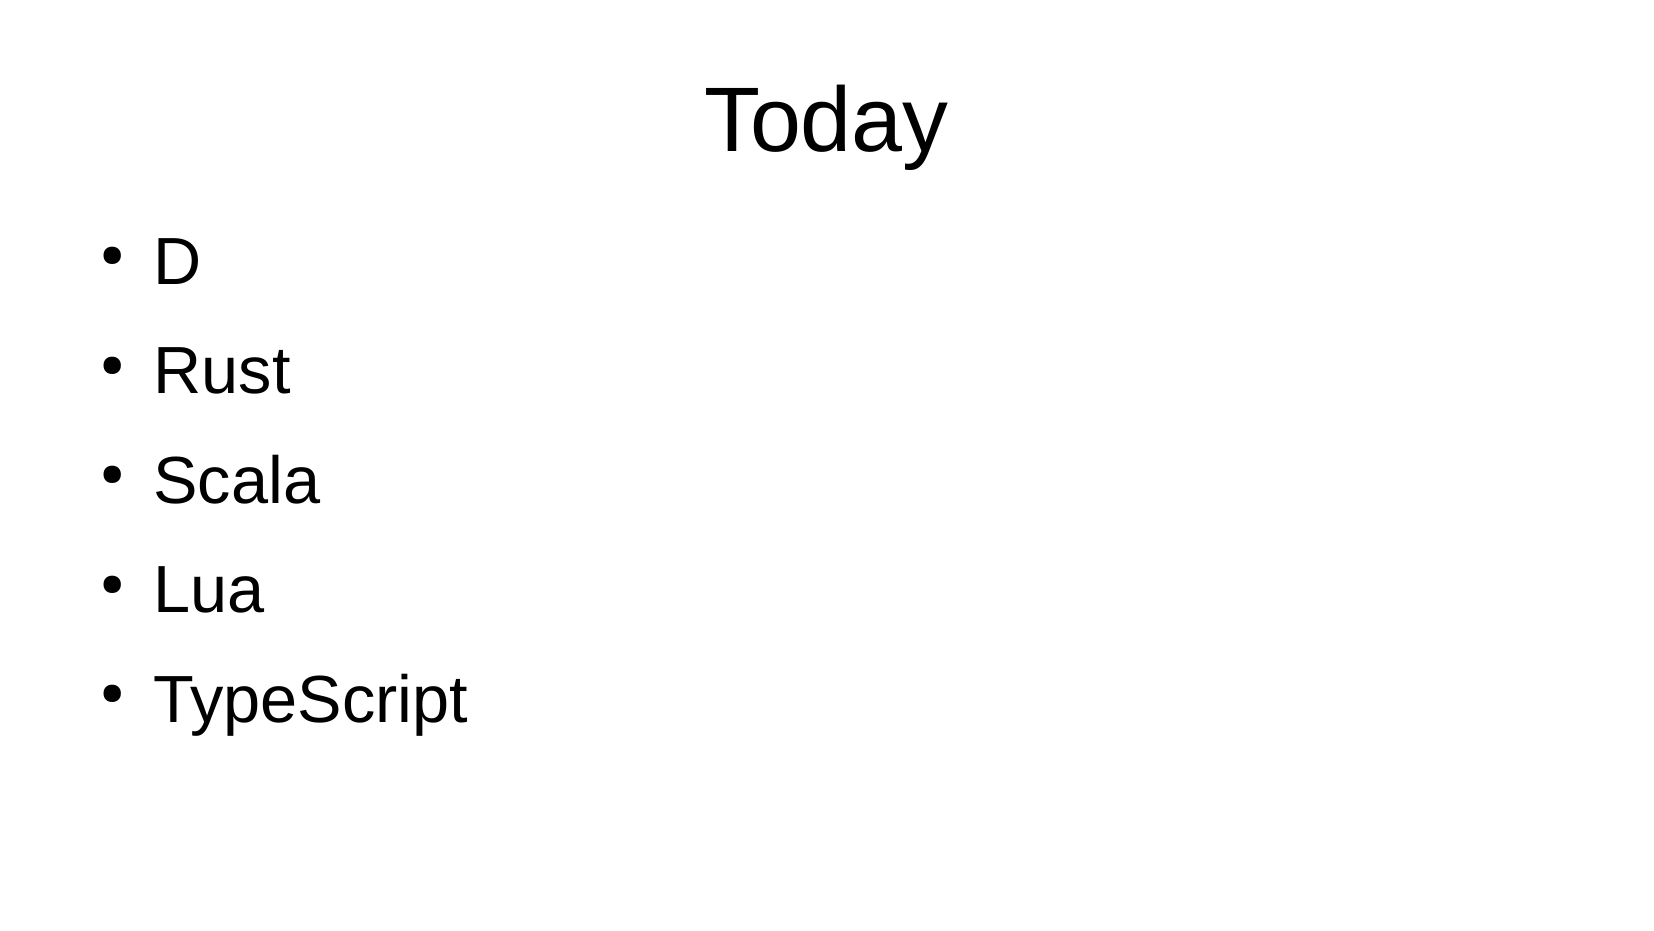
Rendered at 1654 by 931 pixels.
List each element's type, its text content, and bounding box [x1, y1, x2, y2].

list D Rust Scala Lua TypeScript [82, 217, 1571, 757]
title Today [82, 37, 1571, 193]
